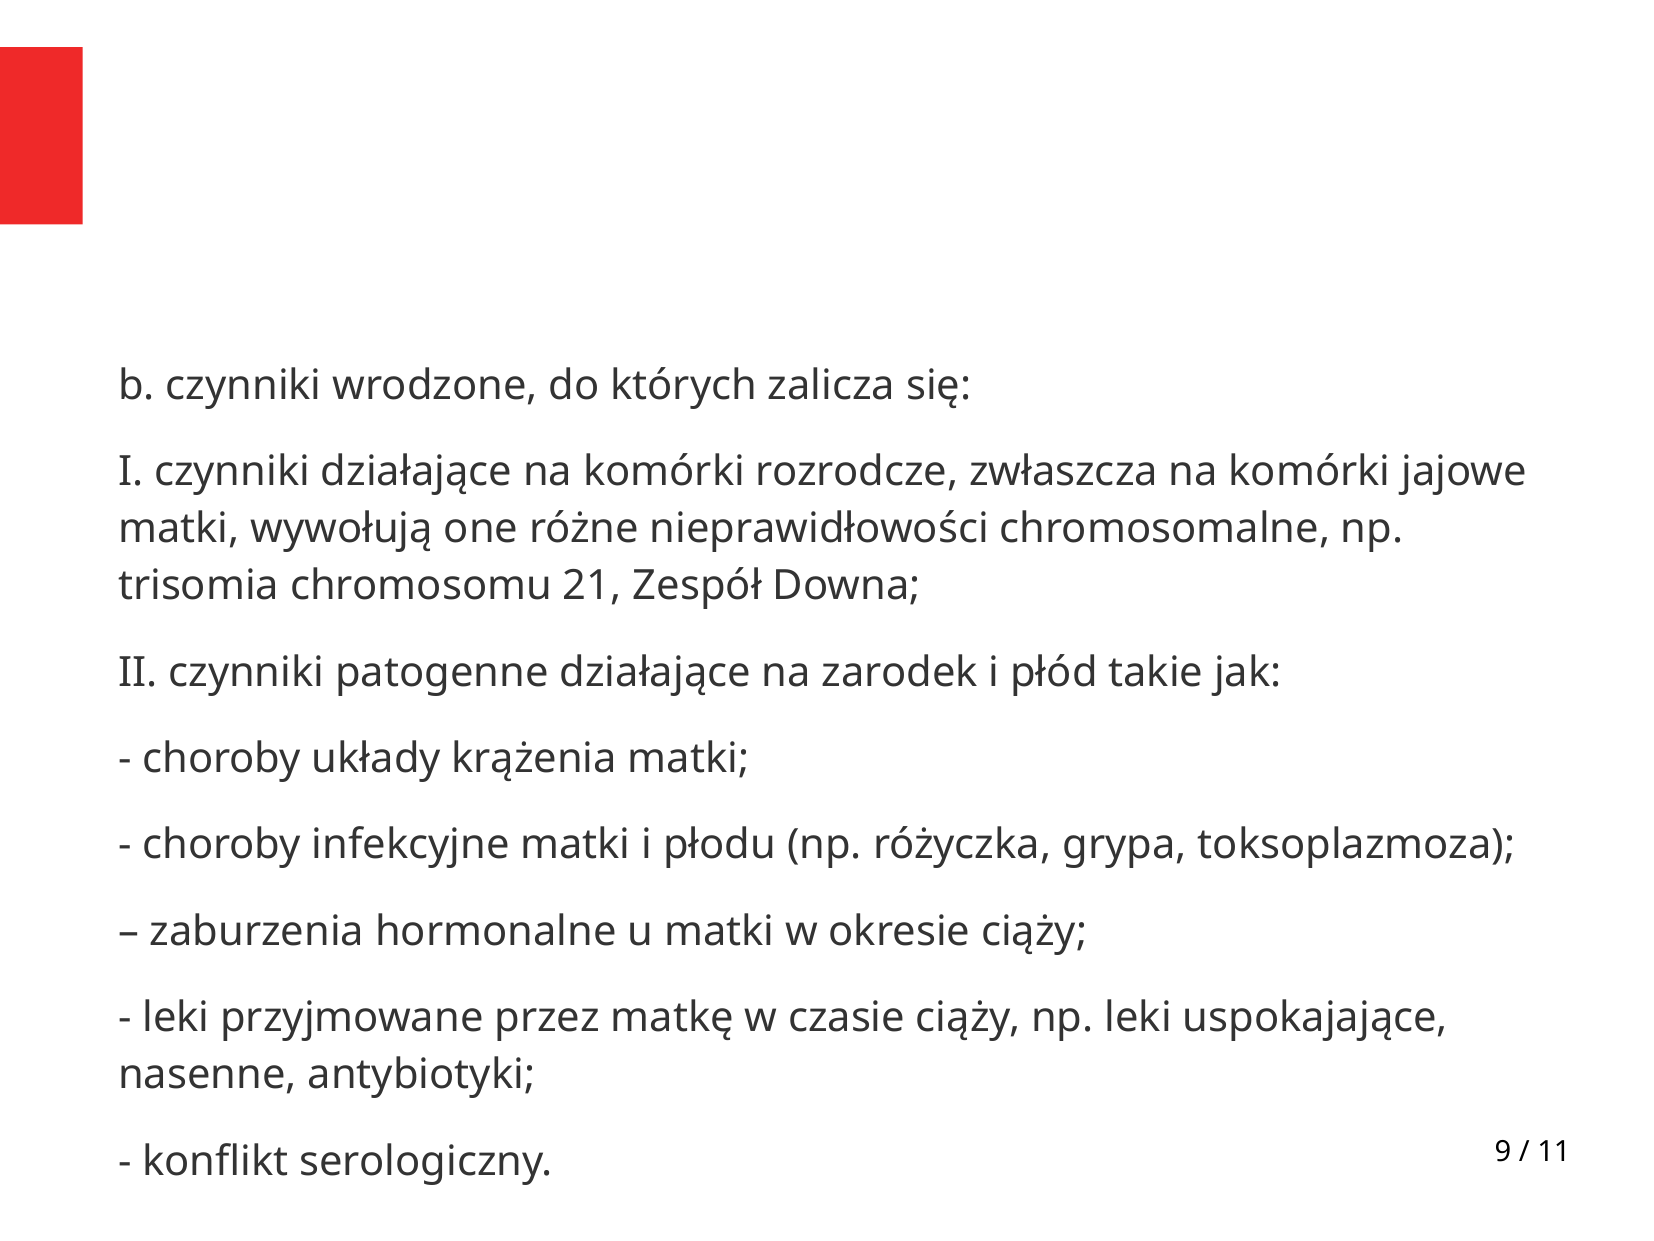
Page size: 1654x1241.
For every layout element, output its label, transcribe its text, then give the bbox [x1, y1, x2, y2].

list b. czynniki wrodzone, do których zalicza się: I. czynniki działające na komórki rozrodcze, zwłaszcza na komórki jajowe matki, wywołują one różne nieprawidłowości chromosomalne, np. trisomia chromosomu 21, Zespół Downa; II. czynniki patogenne działające na zarodek i płód takie jak: - choroby układy krążenia matki; - choroby infekcyjne matki i płodu (np. różyczka, grypa, toksoplazmoza); – zaburzenia hormonalne u matki w okresie ciąży; - leki przyjmowane przez matkę w czasie ciąży, np. leki uspokajające, nasenne, antybiotyki; - konflikt serologiczny. [118, 354, 1536, 1074]
